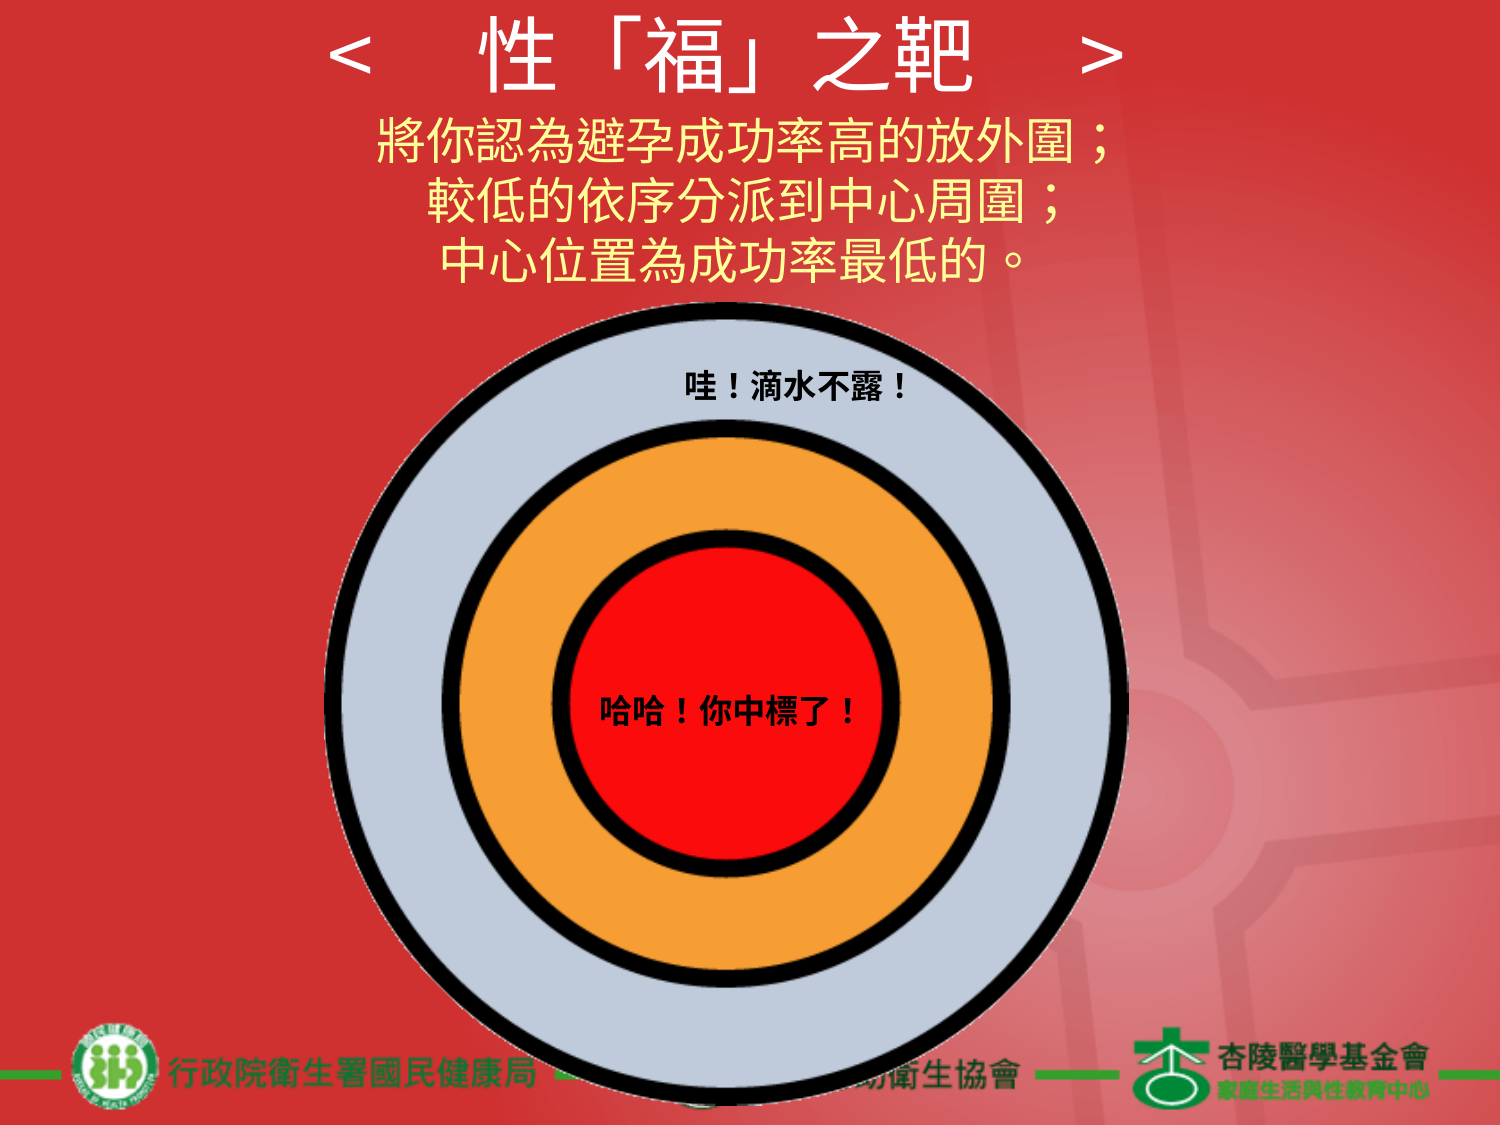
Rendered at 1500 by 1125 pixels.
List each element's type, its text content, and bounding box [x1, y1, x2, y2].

picture [0, 0, 1500, 1125]
text_box < 性「福」之靶 > [277, 0, 1176, 101]
text_box 將你認為避孕成功率高的放外圍； 較低的依序分派到中心周圍； 中心位置為成功率最低的。 [19, 101, 1483, 298]
text_box 哈哈！你中標了！ [572, 682, 892, 740]
text_box 哇！滴水不露！ [650, 357, 951, 421]
